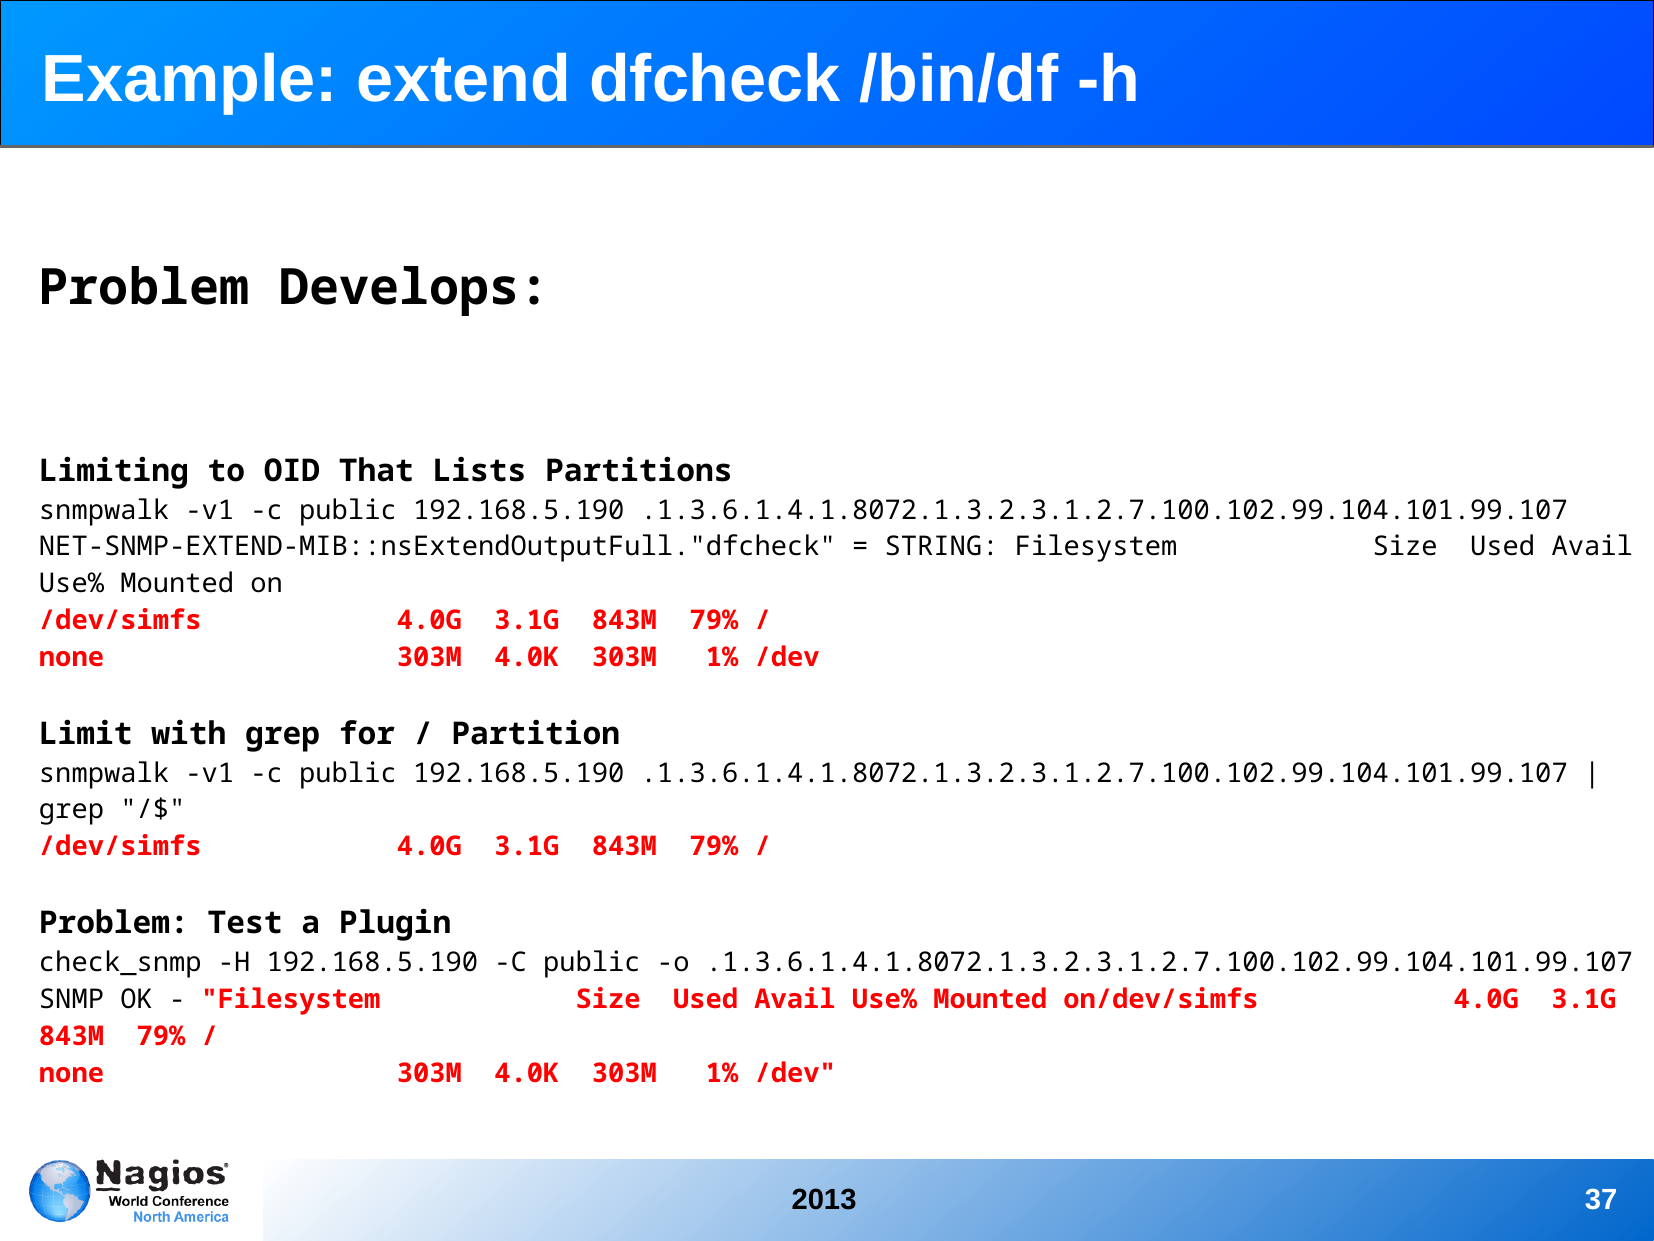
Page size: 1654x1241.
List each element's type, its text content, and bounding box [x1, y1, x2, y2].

subtitle Problem Develops: Limiting to OID That Lists Partitions snmpwalk -v1 -c public 192.168.5.190 .1.3.6.1.4.1.8072.1.3.2.3.1.2.7.100.102.99.104.101.99.107 NET-SNMP-EXTEND-MIB::nsExtendOutputFull."dfcheck" = STRING: Filesystem Size Used Avail Use% Mounted on /dev/simfs 4.0G 3.1G 843M 79% / none 303M 4.0K 303M 1% /dev Limit with grep for / Partition snmpwalk -v1 -c public 192.168.5.190 .1.3.6.1.4.1.8072.1.3.2.3.1.2.7.100.102.99.104.101.99.107 |grep "/$" /dev/simfs 4.0G 3.1G 843M 79% / Problem: Test a Plugin check_snmp -H 192.168.5.190 -C public -o .1.3.6.1.4.1.8072.1.3.2.3.1.2.7.100.102.99.104.101.99.107 SNMP OK - "Filesystem Size Used Avail Use% Mounted on/dev/simfs 4.0G 3.1G 843M 79% / none 303M 4.0K 303M 1% /dev" [38, 171, 1654, 1170]
picture [29, 1159, 229, 1235]
title Example: extend dfcheck /bin/df -h [41, 29, 1638, 127]
